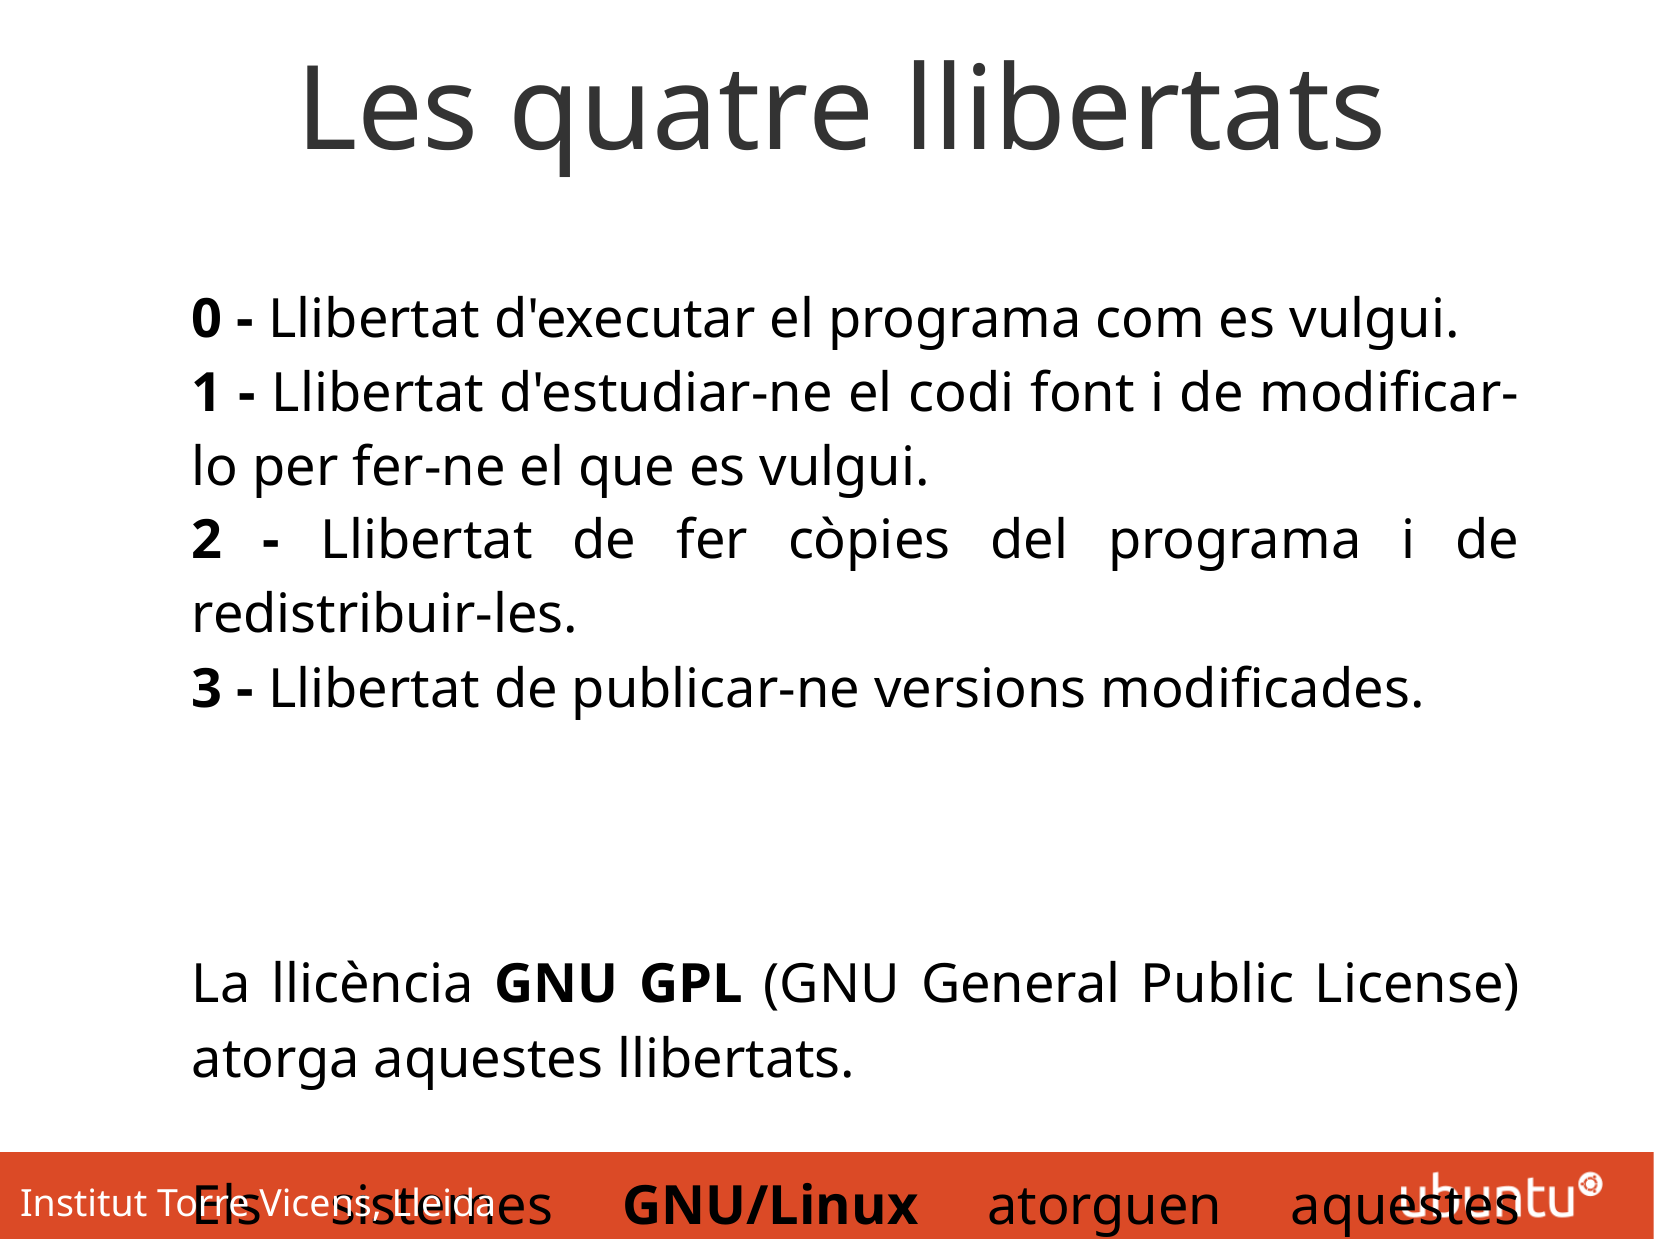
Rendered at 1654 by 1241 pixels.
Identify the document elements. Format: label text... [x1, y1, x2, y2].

text_box Institut Torre Vicens, Lleida 17/05/2014 [5, 1169, 733, 1227]
picture [0, 1152, 1654, 1239]
title Les quatre llibertats [88, 0, 1447, 224]
text_box 0 - Llibertat d'executar el programa com es vulgui. 1 - Llibertat d'estudiar-ne el codi font i de modificar-lo per fer-ne el que es vulgui. 2 - Llibertat de fer còpies del programa i de redistribuir-les. 3 - Llibertat de publicar-ne versions modificades. La llicència GNU GPL (GNU General Public License) atorga aquestes llibertats. Els sistemes GNU/Linux atorguen aquestes llibertats. [177, 271, 1536, 1099]
